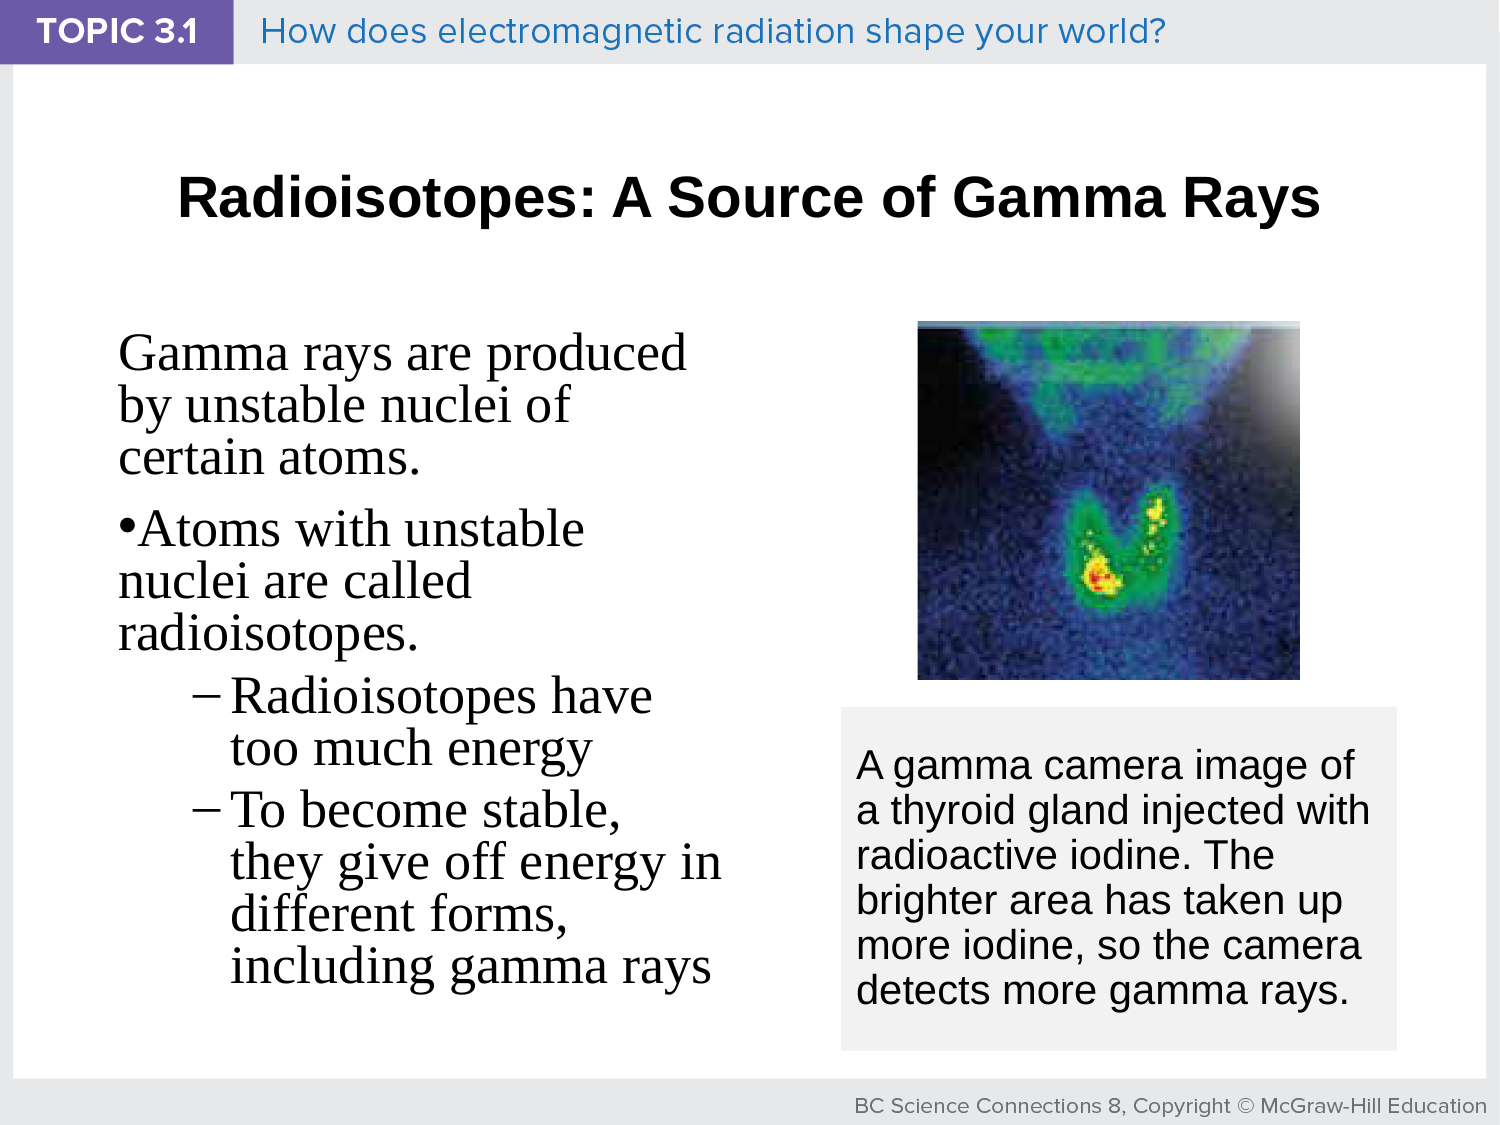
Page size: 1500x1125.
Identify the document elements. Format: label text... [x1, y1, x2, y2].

list Gamma rays are produced by unstable nuclei of certain atoms. Atoms with unstable nuclei are called radioisotopes. Radioisotopes have too much energy To become stable, they give off energy in different forms, including gamma rays [103, 321, 741, 1014]
picture [0, 0, 1500, 1082]
list A gamma camera image of a thyroid gland injected with radioactive iodine. The brighter area has taken up more iodine, so the camera detects more gamma rays. [841, 706, 1397, 1051]
title Radioisotopes: A Source of Gamma Rays [103, 76, 1397, 322]
